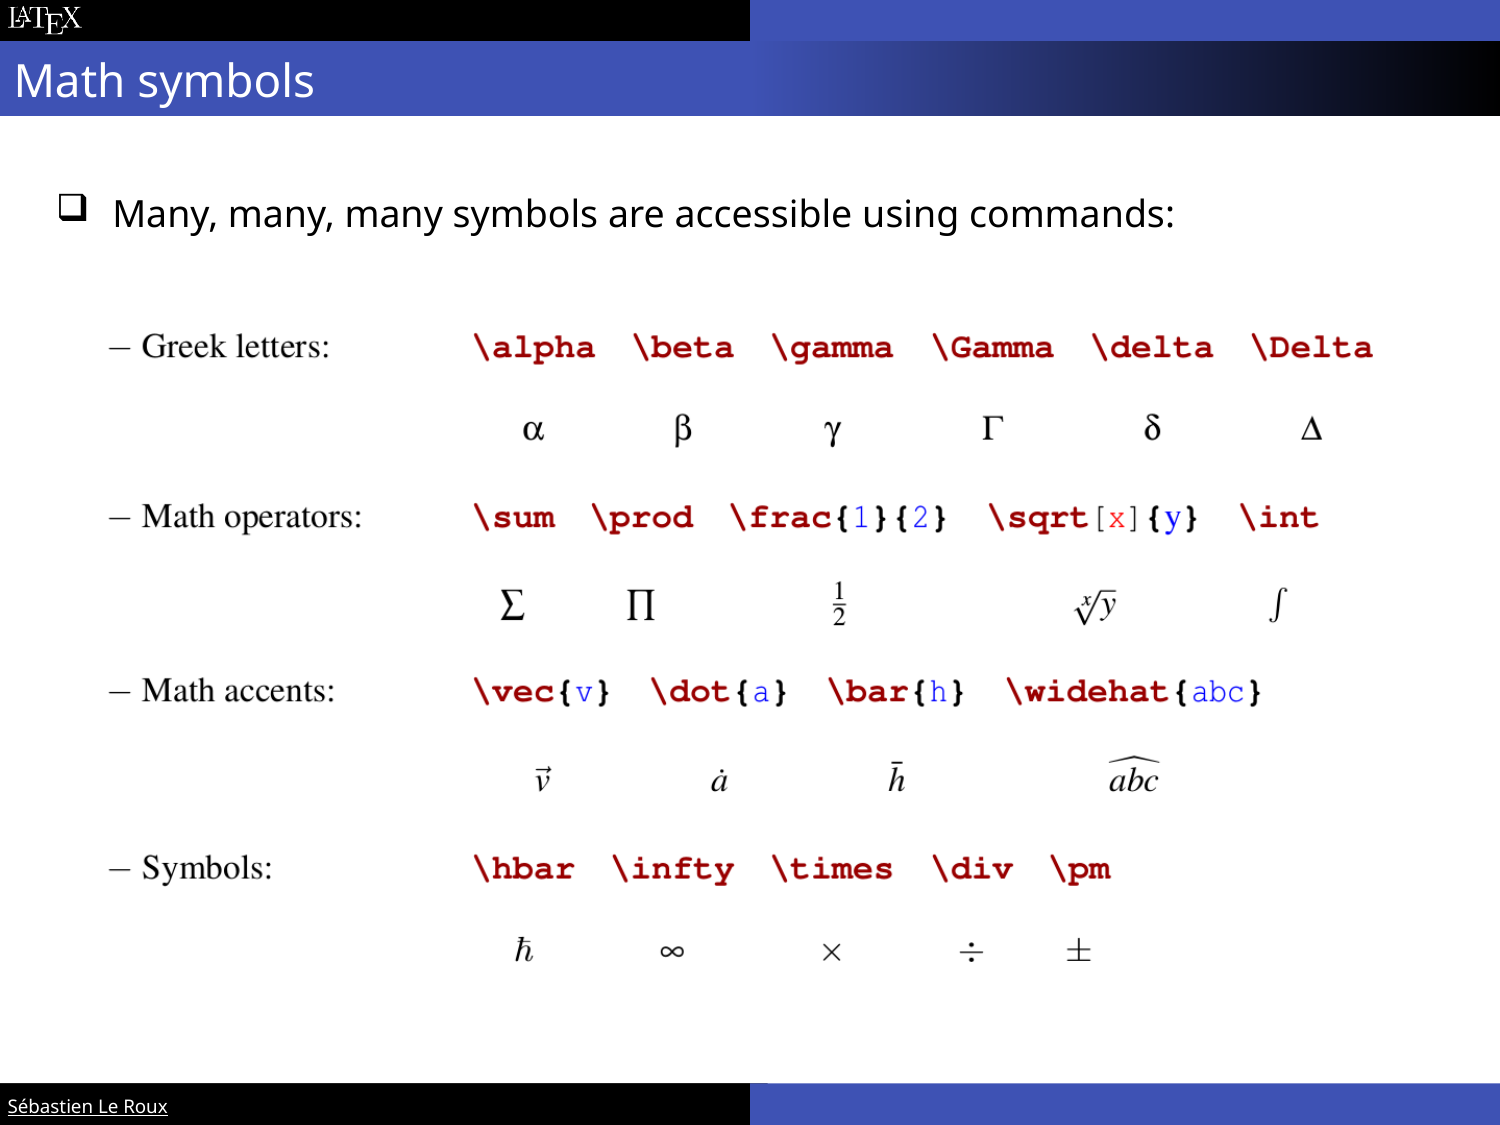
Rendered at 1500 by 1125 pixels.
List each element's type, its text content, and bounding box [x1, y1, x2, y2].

picture [5, 3, 84, 37]
picture [76, 302, 1400, 987]
title Math symbols [0, 41, 1500, 116]
text_box Many, many, many symbols are accessible using commands: [41, 182, 1353, 243]
